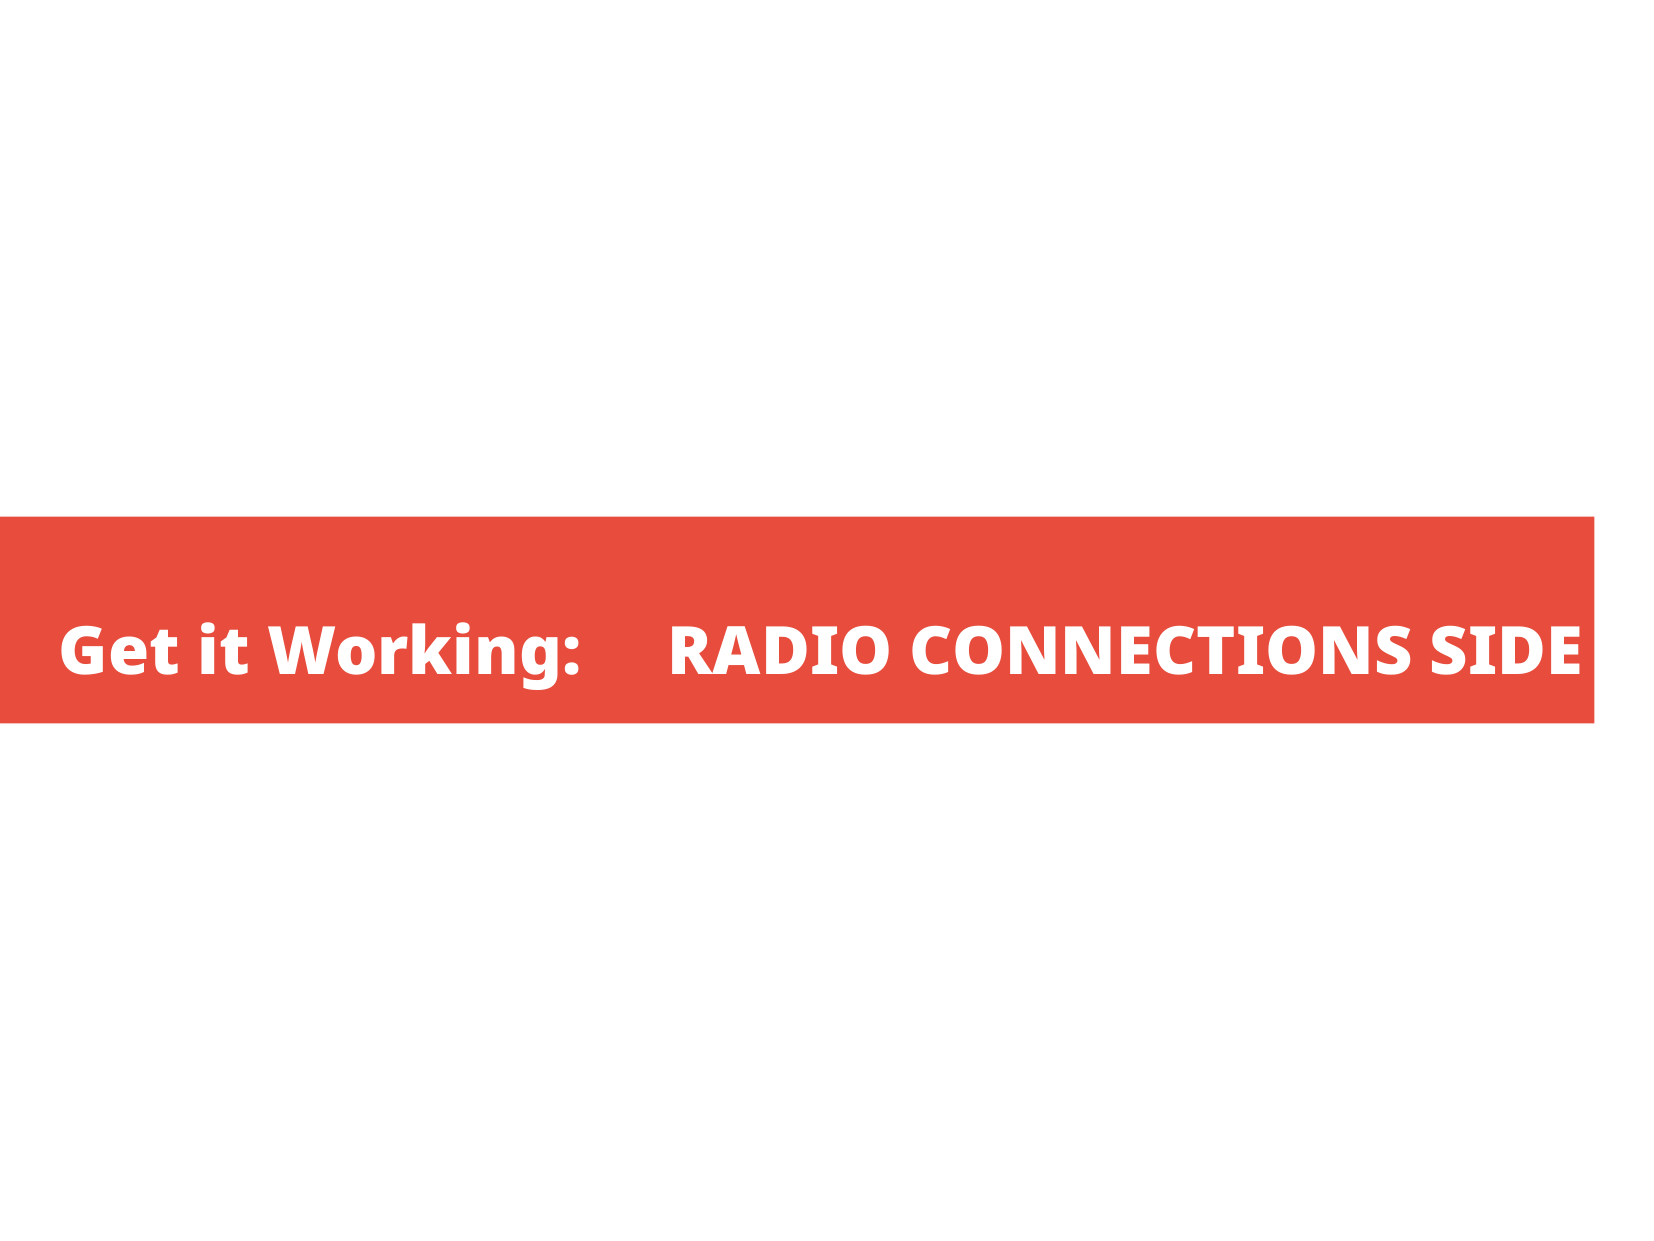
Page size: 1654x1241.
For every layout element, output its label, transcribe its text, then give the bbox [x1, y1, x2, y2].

title Get it Working: RADIO CONNECTIONS SIDE [59, 546, 1595, 694]
